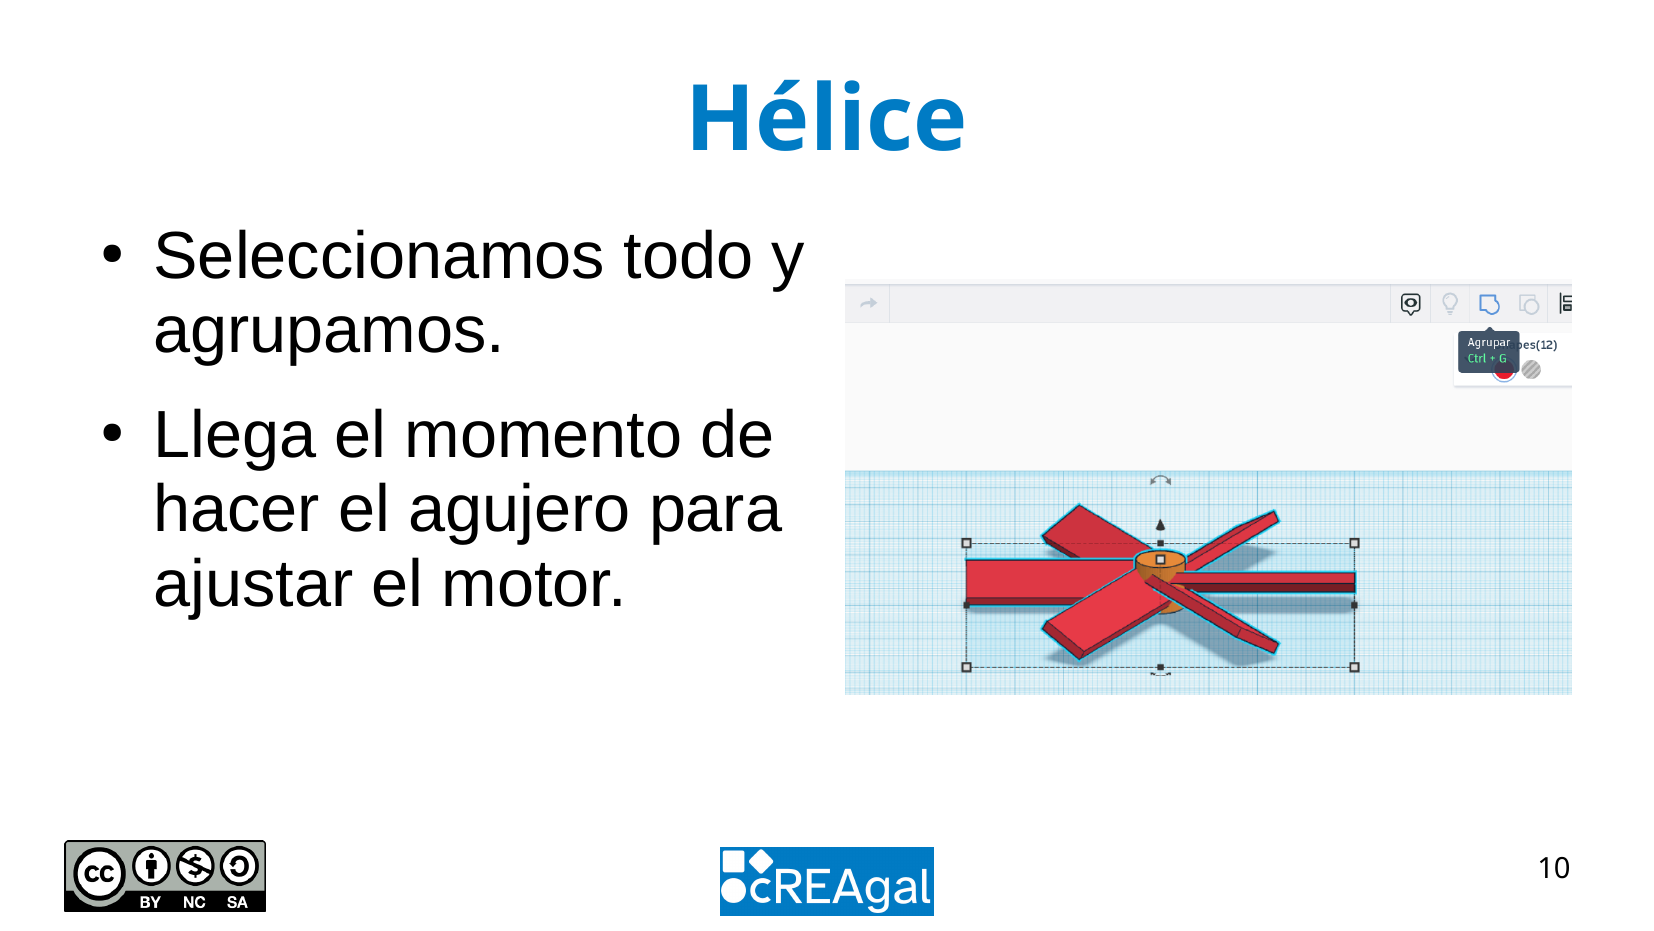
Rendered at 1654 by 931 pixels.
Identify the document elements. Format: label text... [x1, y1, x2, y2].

picture [64, 840, 266, 912]
picture [845, 279, 1572, 695]
list Seleccionamos todo y agrupamos. Llega el momento de hacer el agujero para ajustar el motor. [82, 217, 809, 758]
picture [720, 847, 934, 916]
title Hélice [82, 37, 1571, 193]
